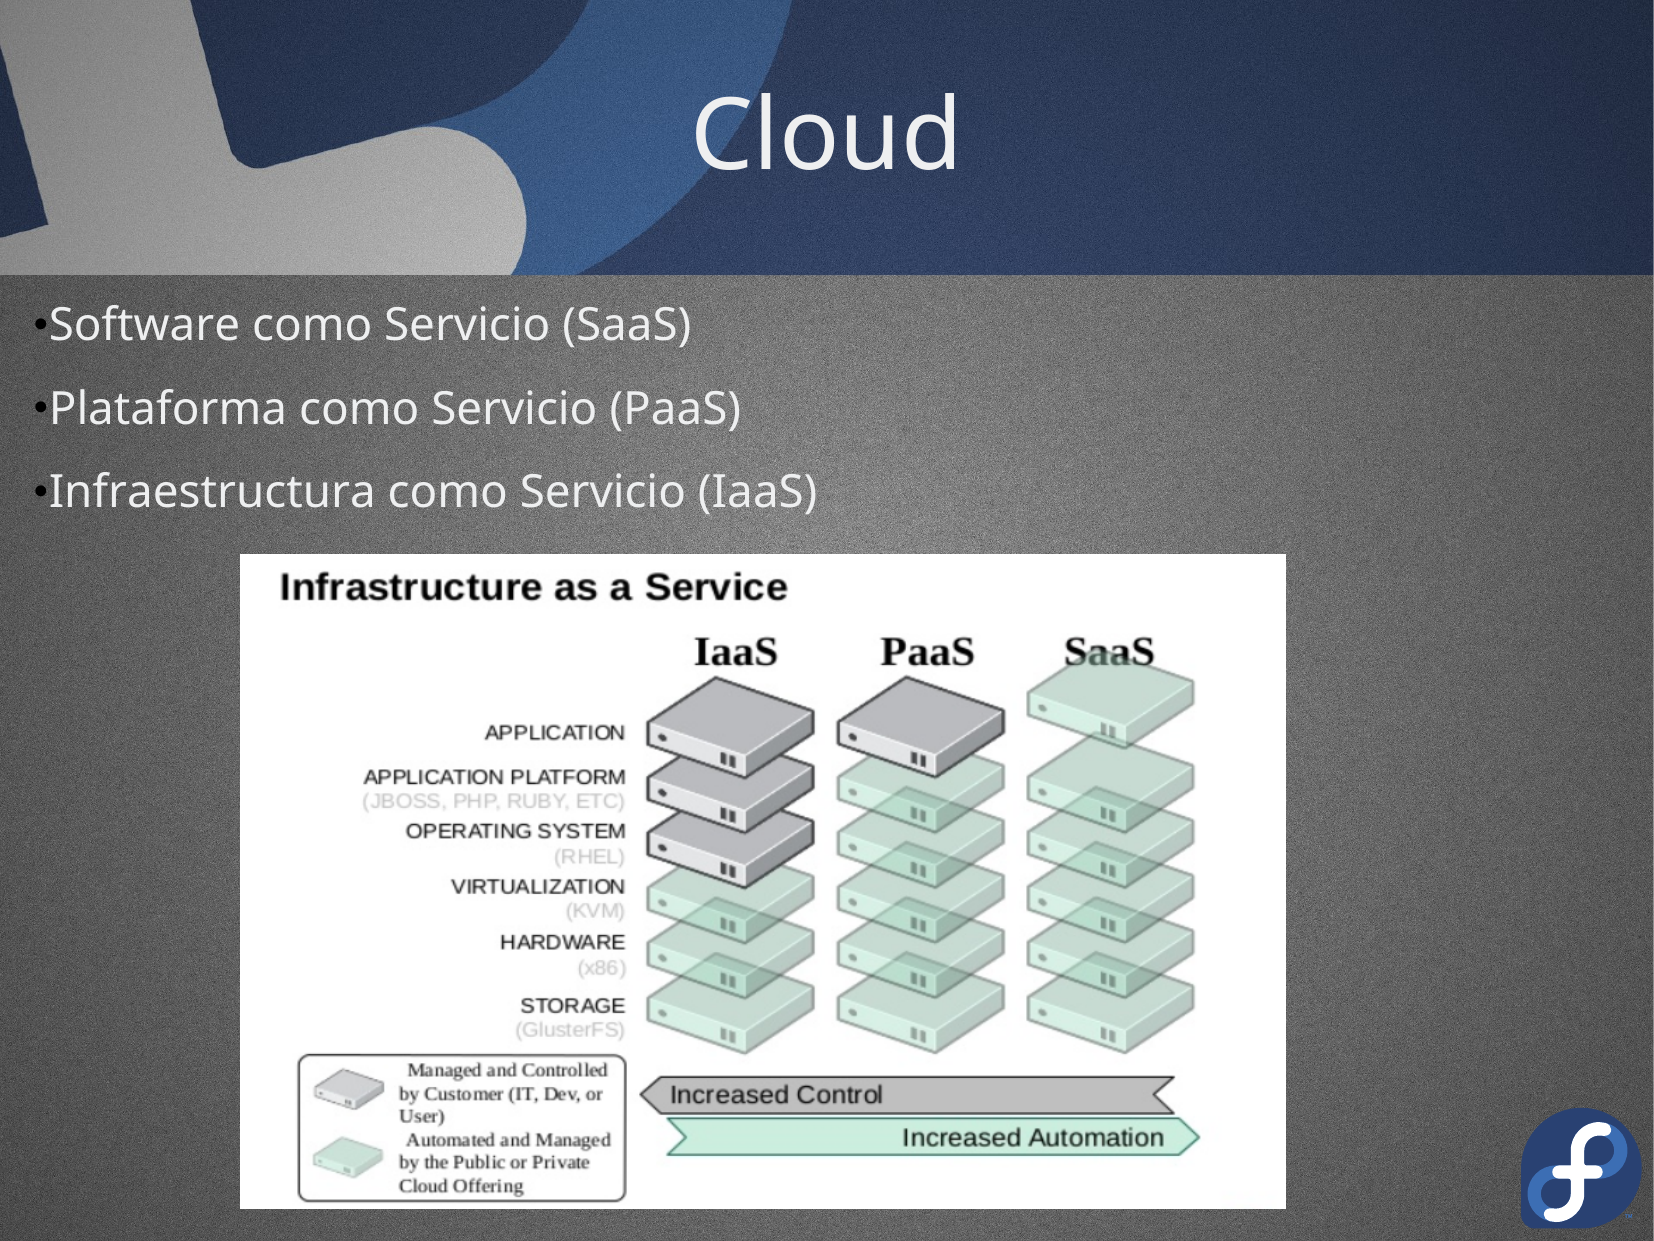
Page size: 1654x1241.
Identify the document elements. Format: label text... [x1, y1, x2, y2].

text_box Cloud [88, 29, 1565, 237]
picture [0, 0, 1654, 1241]
text_box Software como Servicio (SaaS) Plataforma como Servicio (PaaS) Infraestructura como Servicio (IaaS) [0, 296, 1342, 1006]
